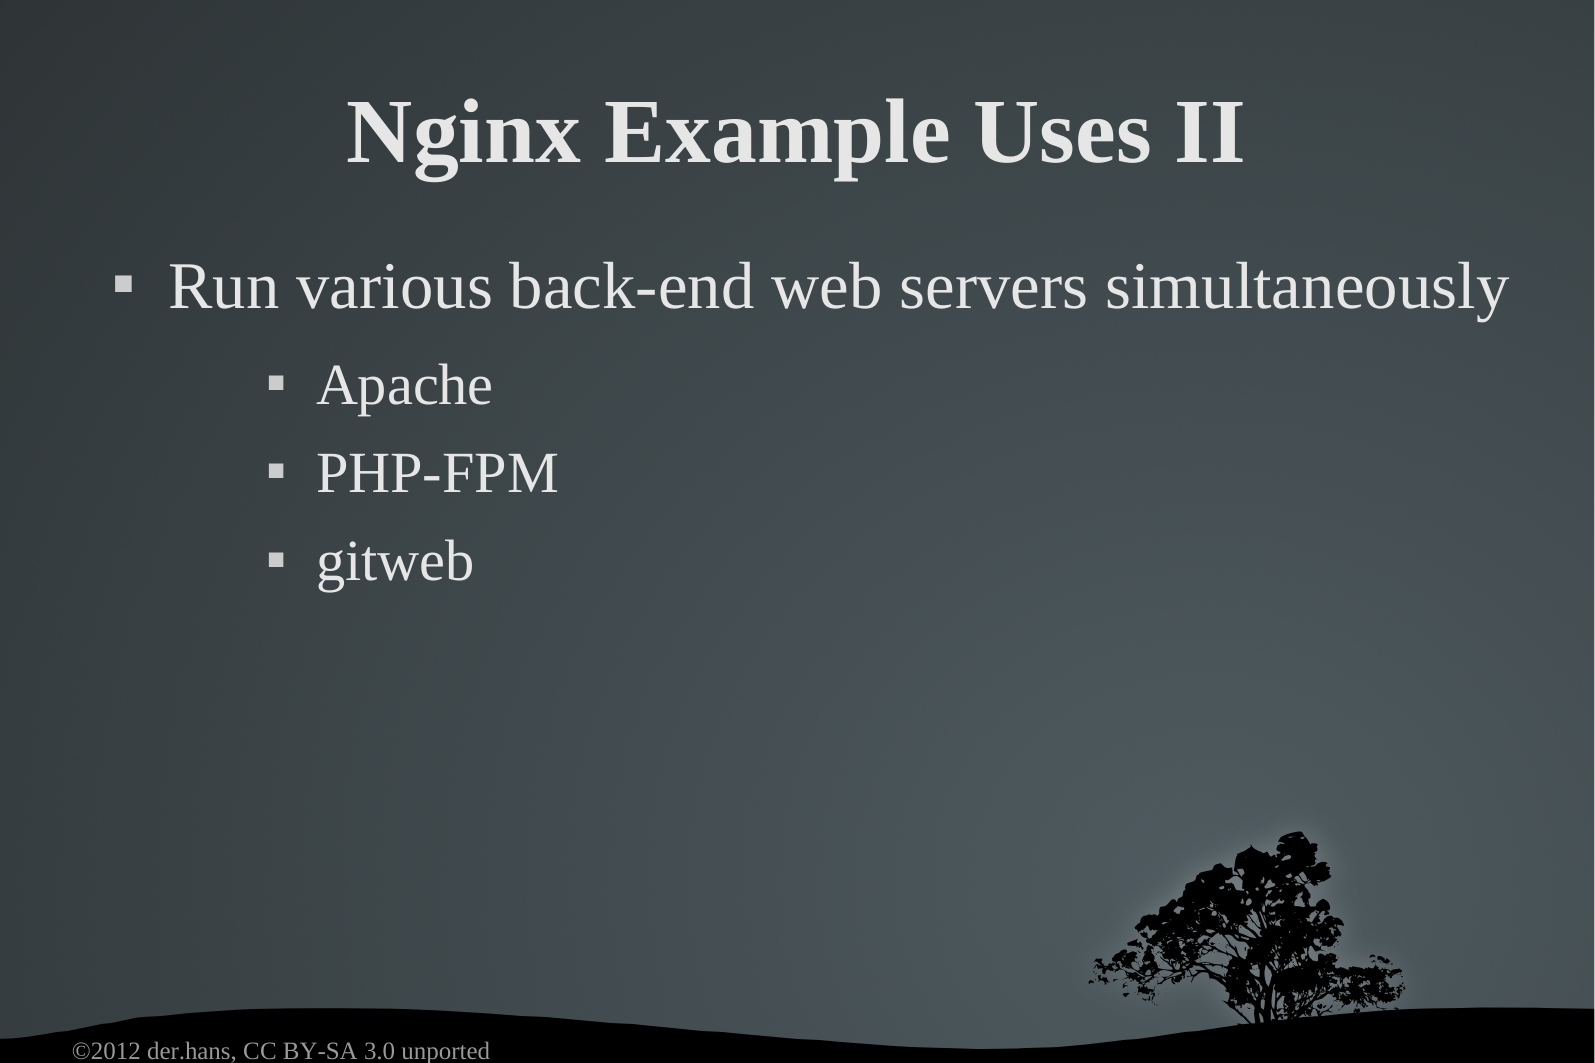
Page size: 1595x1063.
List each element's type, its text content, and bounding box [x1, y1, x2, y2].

picture [0, 0, 1595, 1063]
list Run various back-end web servers simultaneously Apache PHP-FPM gitweb [79, 248, 1515, 936]
picture [430, 1049, 435, 1058]
title Nginx Example Uses II [79, 49, 1515, 213]
